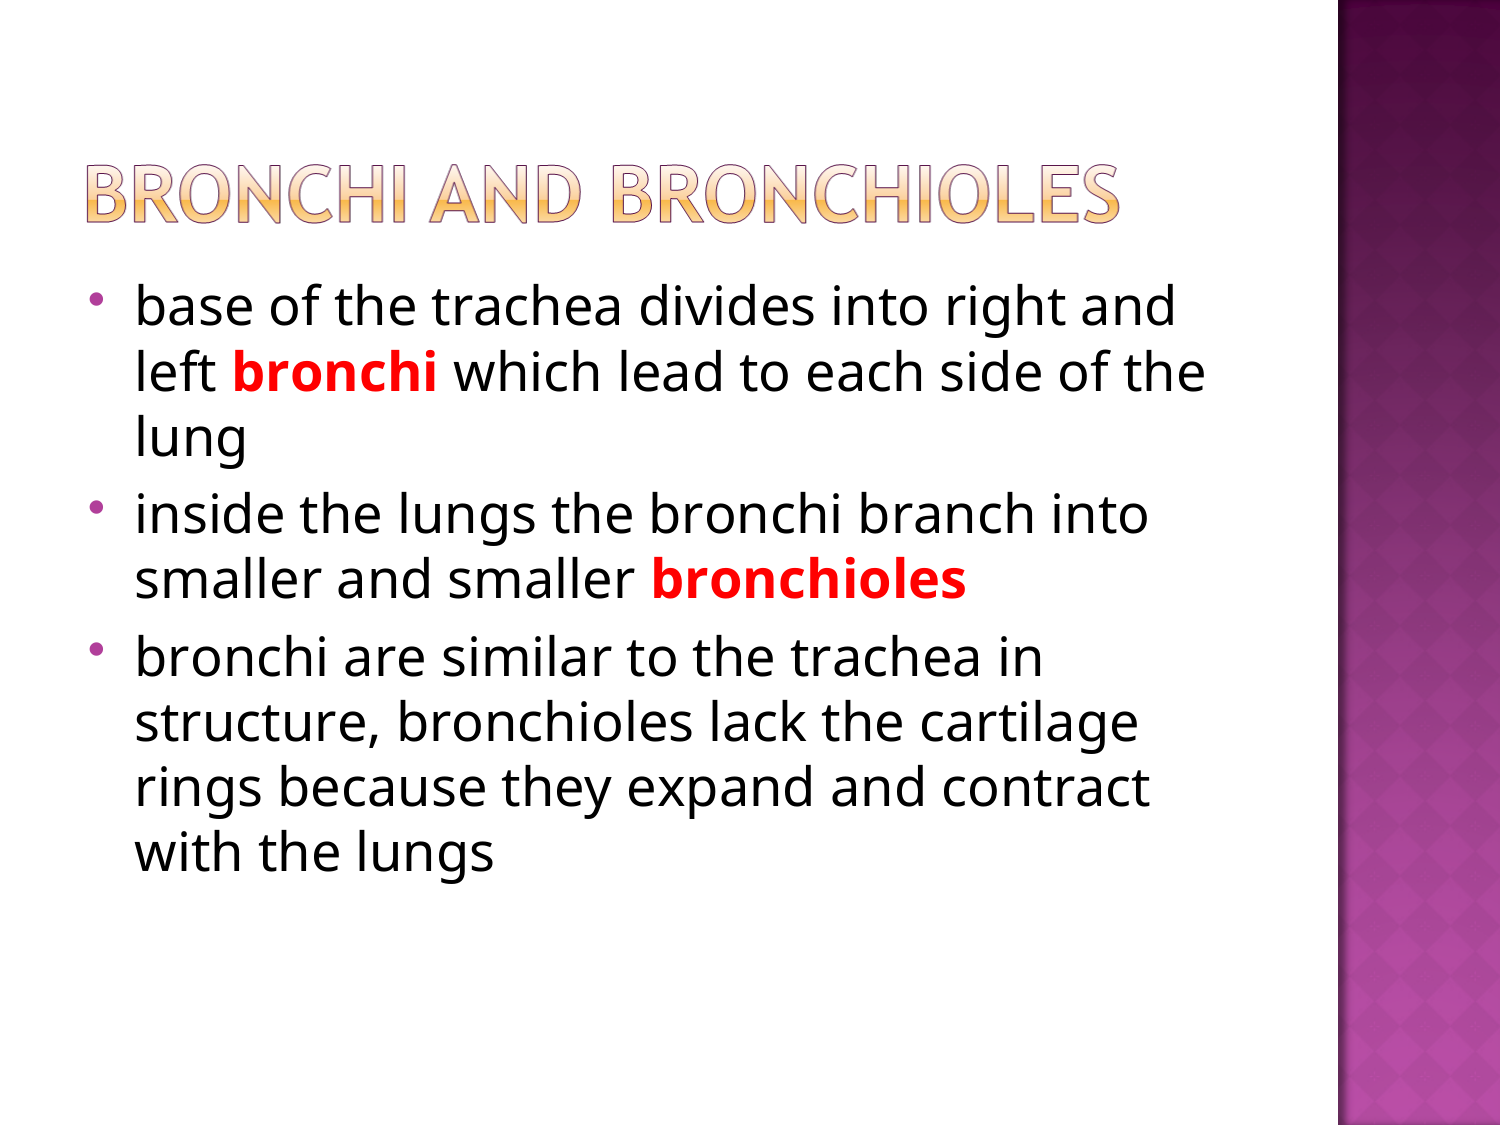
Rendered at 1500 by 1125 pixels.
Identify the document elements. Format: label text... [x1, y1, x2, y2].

picture [1337, 0, 1500, 1125]
list base of the trachea divides into right and left bronchi which lead to each side of the lung inside the lungs the bronchi branch into smaller and smaller bronchioles bronchi are similar to the trachea in structure, bronchioles lack the cartilage rings because they expand and contract with the lungs [75, 263, 1263, 1060]
text_box [34, 52, 1265, 241]
